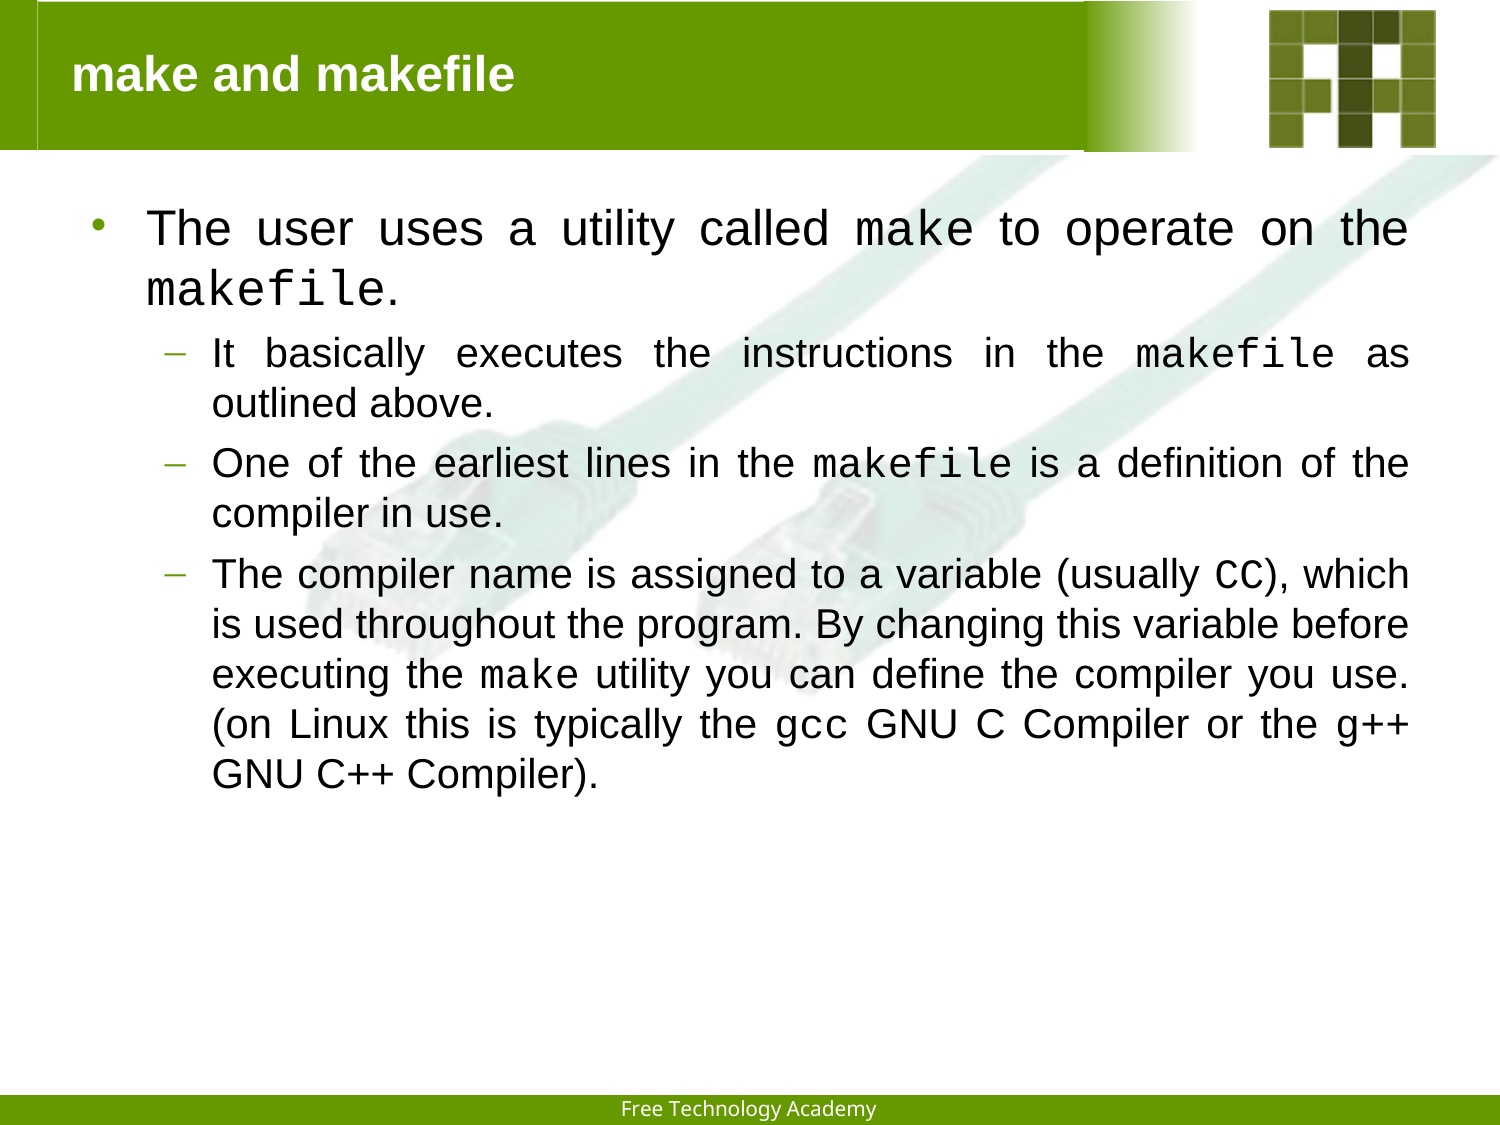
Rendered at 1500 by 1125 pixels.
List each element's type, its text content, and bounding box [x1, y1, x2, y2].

picture [1269, 10, 1436, 148]
list The user uses a utility called make to operate on the makefile. It basically executes the instructions in the makefile as outlined above. One of the earliest lines in the makefile is a definition of the compiler in use. The compiler name is assigned to a variable (usually CC), which is used throughout the program. By changing this variable before executing the make utility you can define the compiler you use. (on Linux this is typically the gcc GNU C Compiler or the g++ GNU C++ Compiler). [75, 187, 1426, 1033]
title make and makefile [56, 1, 1107, 152]
